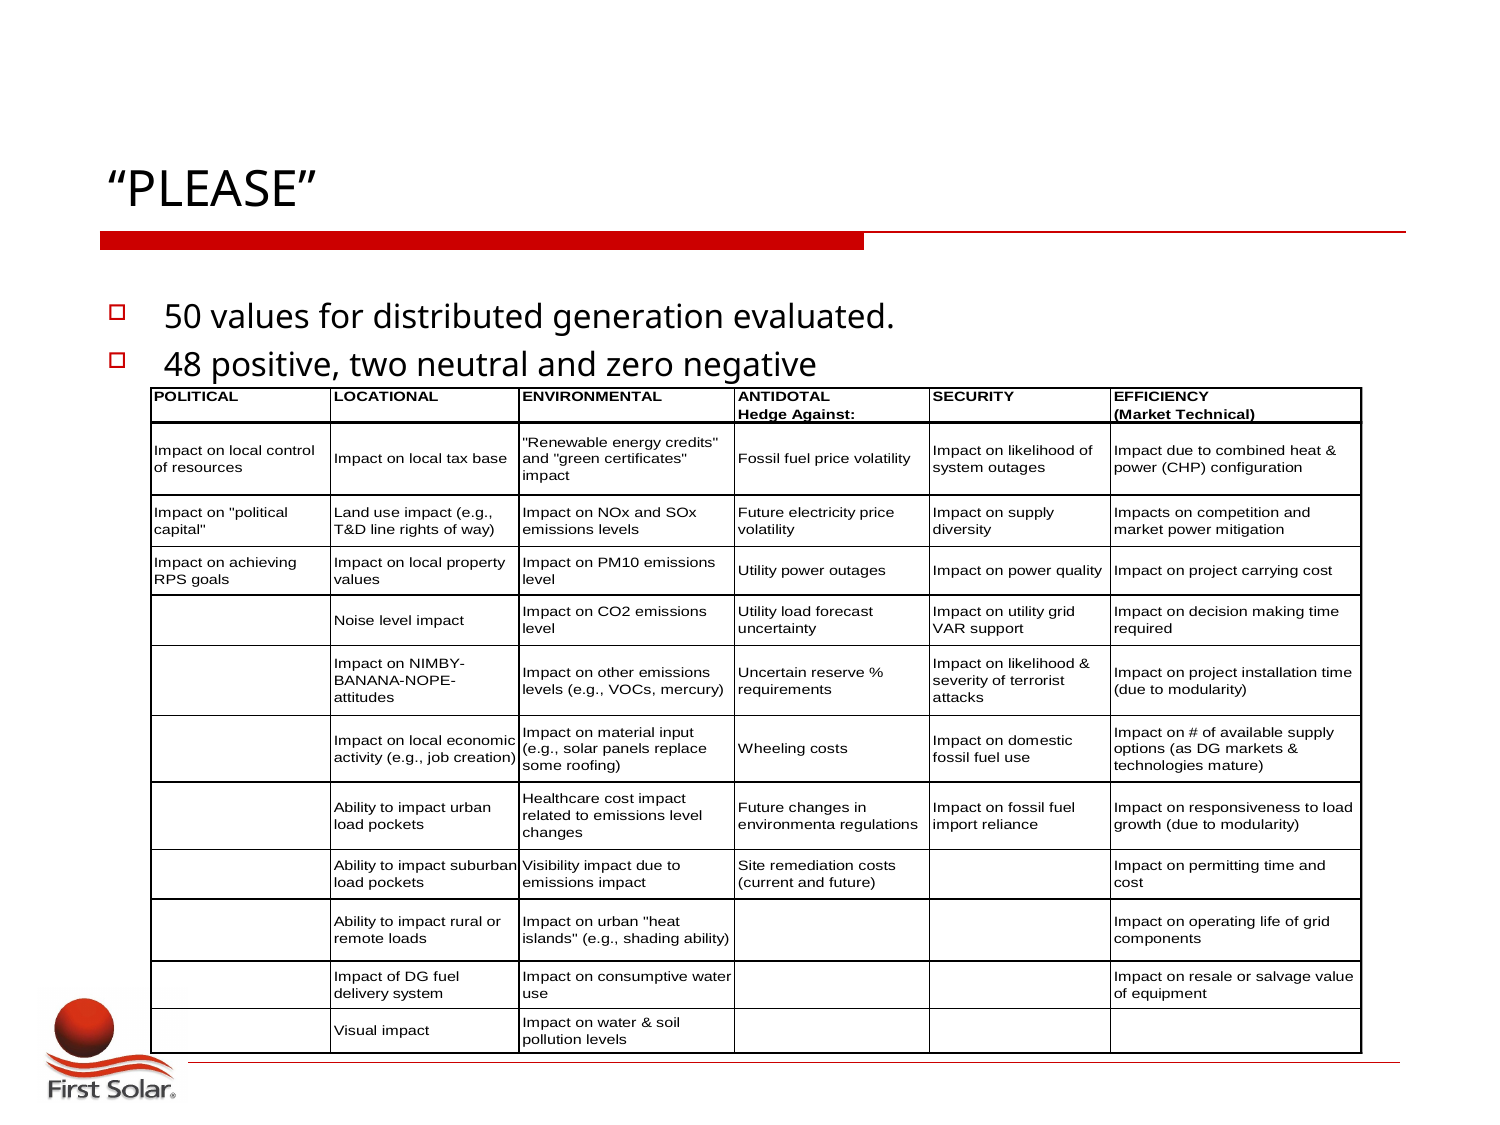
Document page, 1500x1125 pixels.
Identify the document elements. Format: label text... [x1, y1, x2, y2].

list 50 values for distributed generation evaluated. 48 positive, two neutral and zero negative [92, 287, 1406, 1025]
title “PLEASE” [94, 24, 1407, 225]
picture [37, 987, 188, 1103]
chart [150, 387, 1363, 1054]
